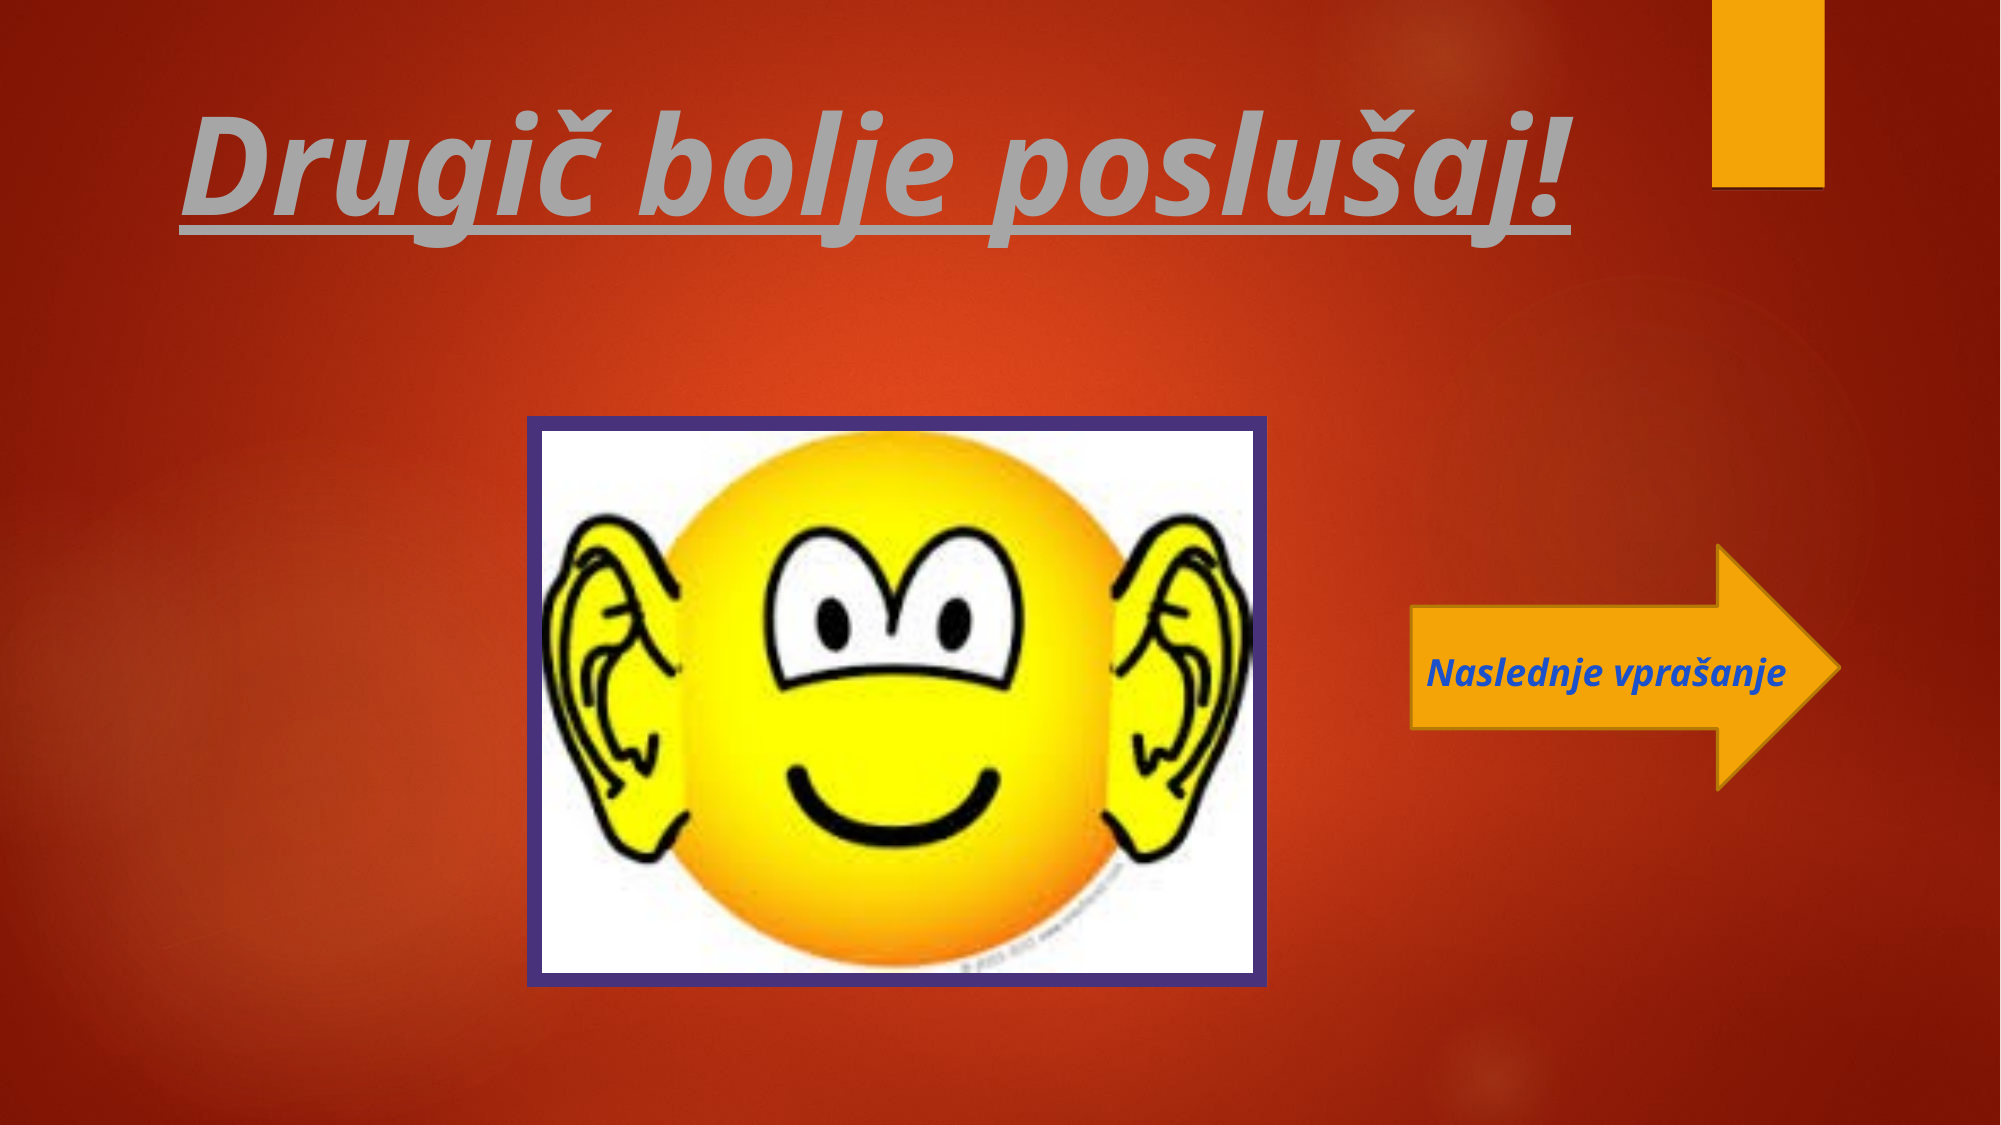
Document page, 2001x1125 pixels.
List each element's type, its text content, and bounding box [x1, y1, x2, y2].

text_box Naslednje vprašanje [1411, 641, 1866, 701]
title Drugič bolje poslušaj! [29, 70, 1720, 300]
text_box [1411, 545, 1814, 641]
text_box [1411, 701, 1807, 791]
picture [0, 0, 2001, 1125]
